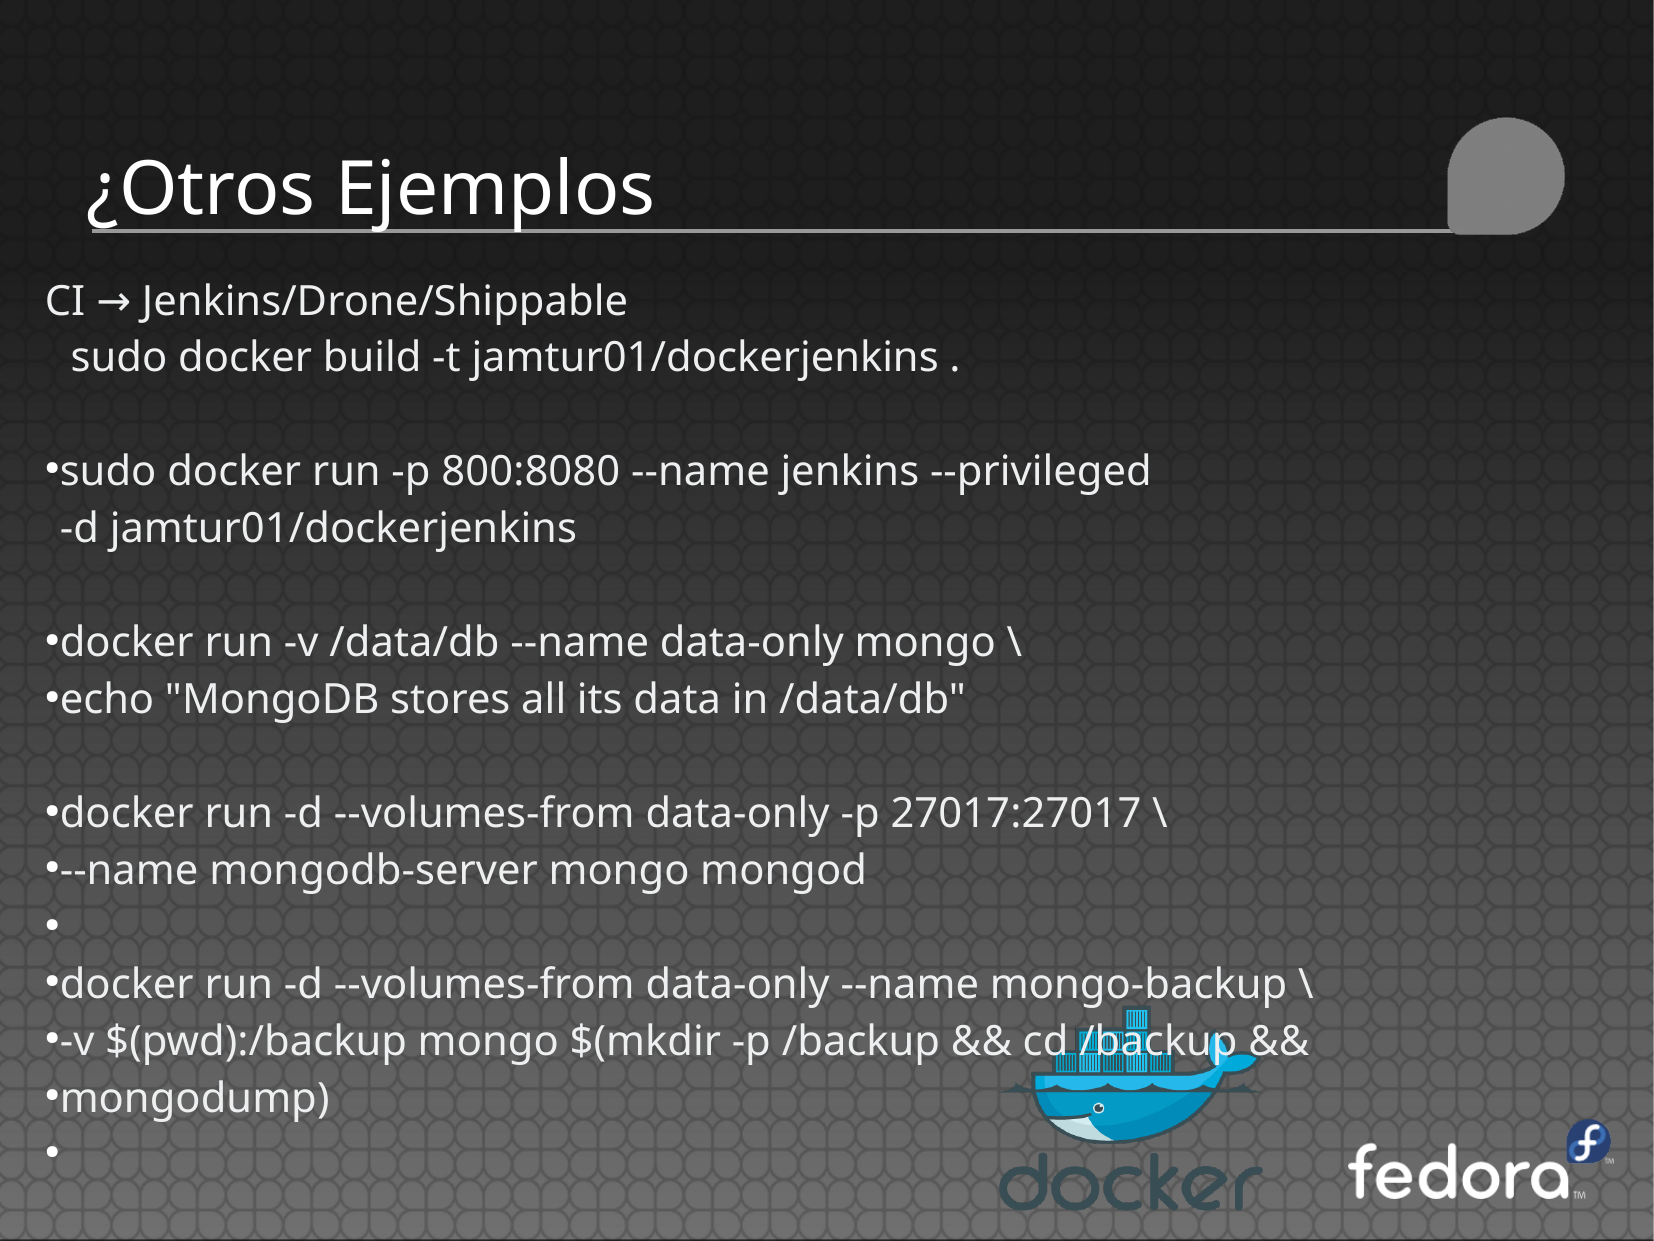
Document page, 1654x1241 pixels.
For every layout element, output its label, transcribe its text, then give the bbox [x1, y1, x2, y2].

picture [0, 0, 1654, 1241]
text_box CI → Jenkins/Drone/Shippable sudo docker build -t jamtur01/dockerjenkins . sudo docker run -p 800:8080 --name jenkins --privileged -d jamtur01/dockerjenkins docker run -v /data/db --name data-only mongo \ echo "MongoDB stores all its data in /data/db" docker run -d --volumes-from data-only -p 27017:27017 \ --name mongodb-server mongo mongod docker run -d --volumes-from data-only --name mongo-backup \ -v $(pwd):/backup mongo $(mkdir -p /backup && cd /backup && mongodump) [30, 262, 1636, 1241]
title ¿Otros Ejemplos [86, 117, 1576, 254]
